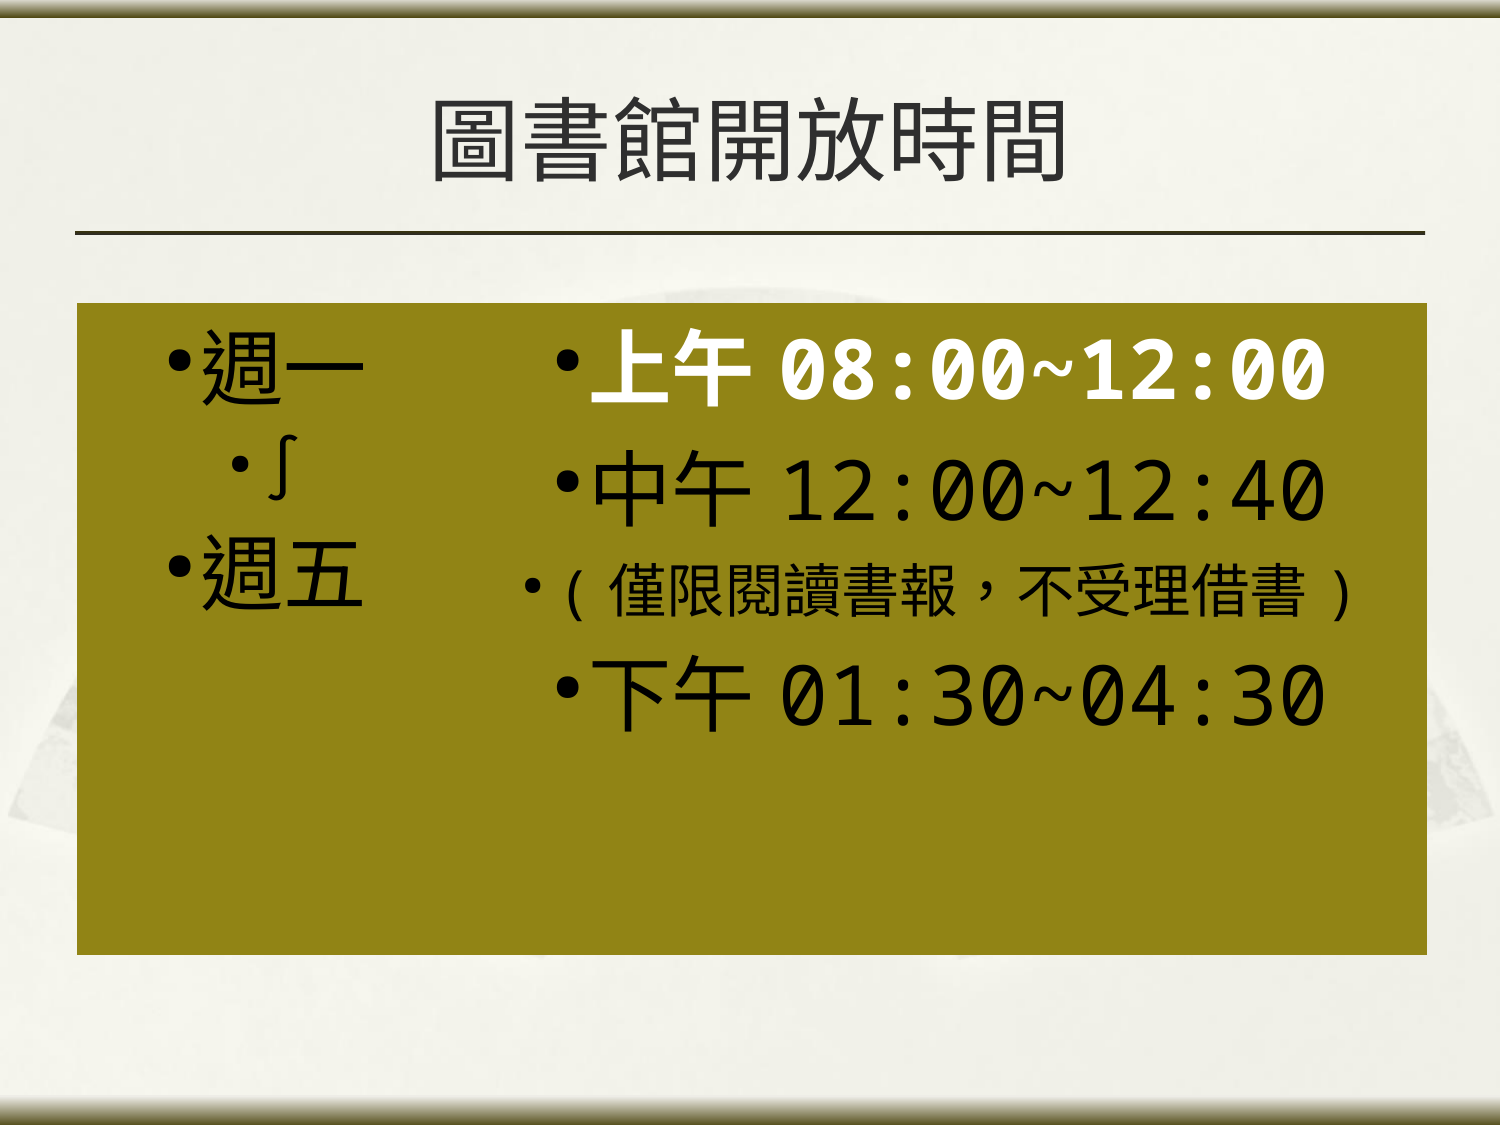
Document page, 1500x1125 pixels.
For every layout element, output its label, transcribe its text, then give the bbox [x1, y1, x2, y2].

table_header 上午08:00~12:00 [455, 303, 1427, 424]
table_header 週一 ∫ 週五 [77, 303, 455, 955]
title 圖書館開放時間 [75, 44, 1426, 232]
table_cell 下午01:30~04:30 [455, 629, 1427, 955]
table_cell 中午12:00~12:40 (僅限閱讀書報，不受理借書) [455, 424, 1427, 629]
